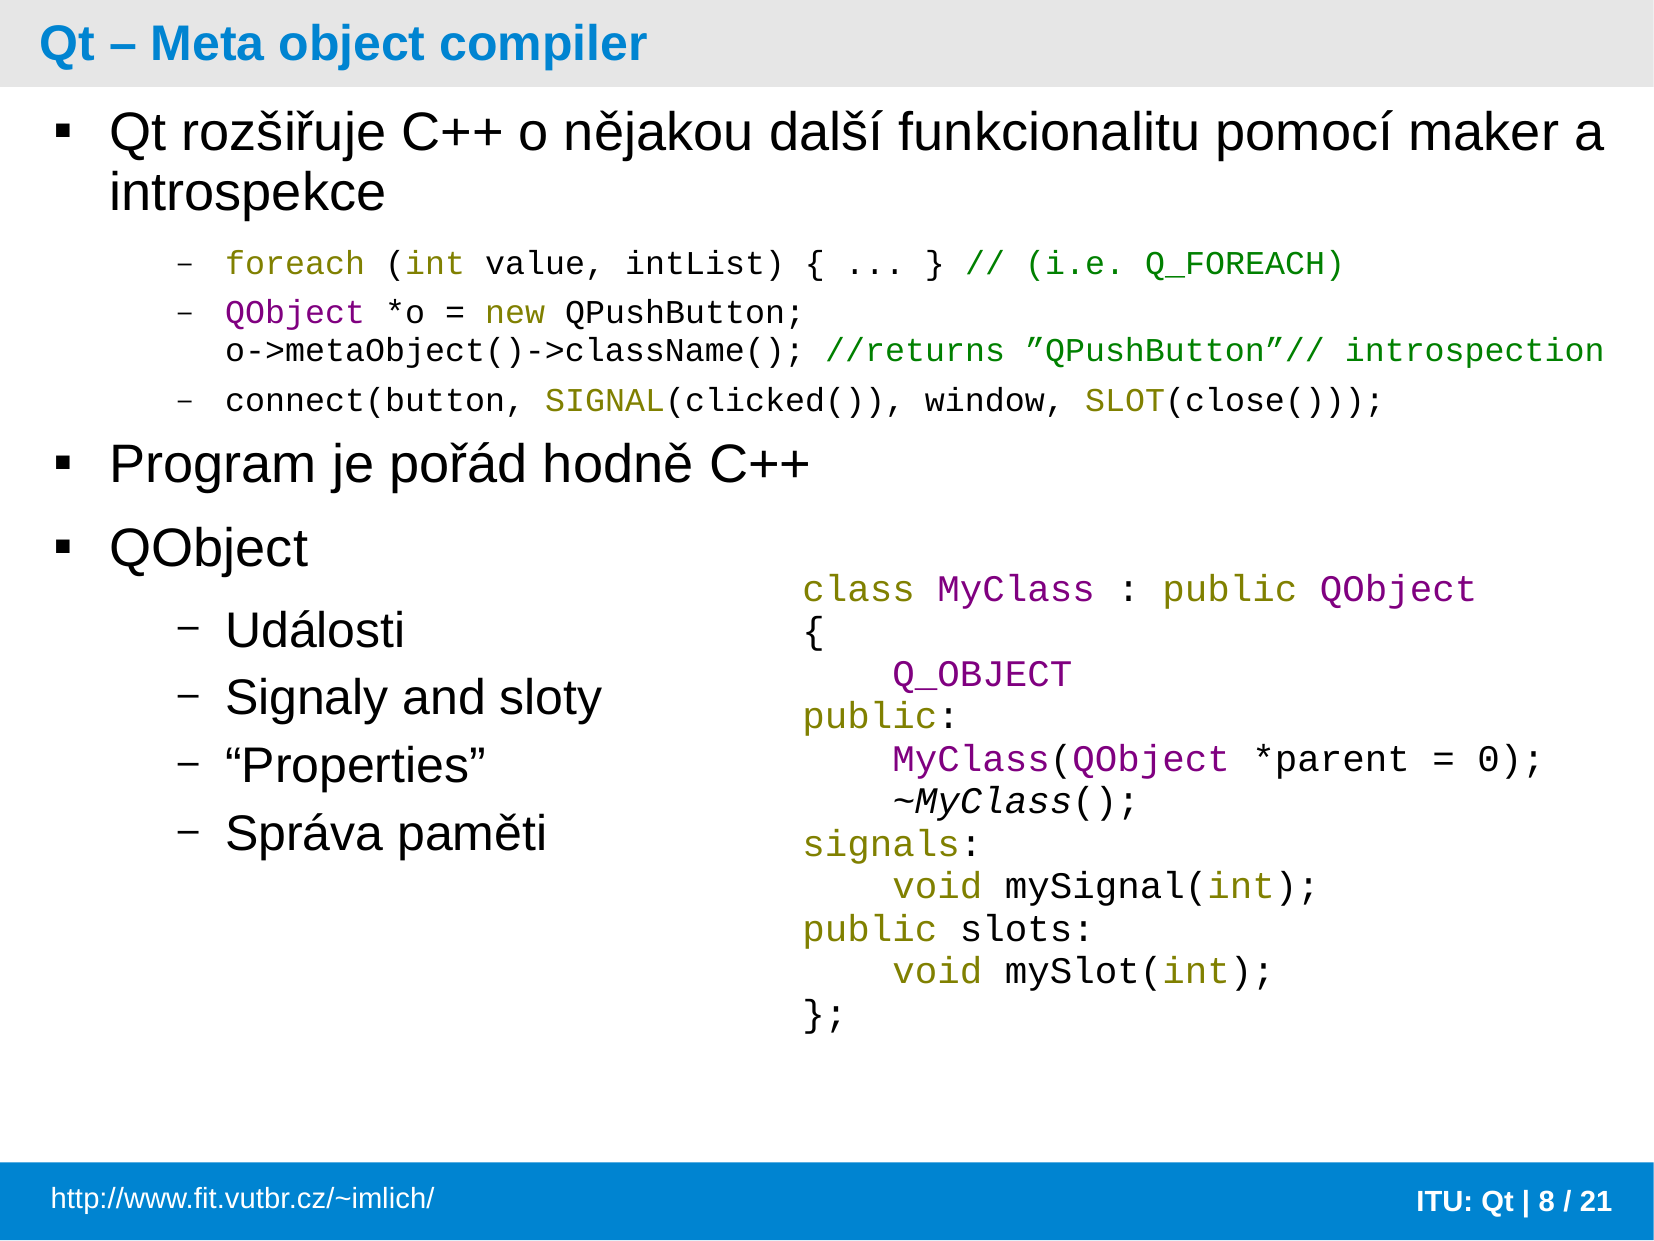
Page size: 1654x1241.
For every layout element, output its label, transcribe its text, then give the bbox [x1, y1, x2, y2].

list Qt rozšiřuje C++ o nějakou další funkcionalitu pomocí maker a introspekce foreach (int value, intList) { ... } // (i.e. Q_FOREACH) QObject *o = new QPushButton; o->metaObject()->className(); //returns ”QPushButton”// introspection connect(button, SIGNAL(clicked()), window, SLOT(close())); Program je pořád hodně C++ QObject Události Signaly and sloty “Properties” Správa paměti [38, 101, 1616, 1126]
text_box class MyClass : public QObject { Q_OBJECT public: MyClass(QObject *parent = 0); ~MyClass(); signals: void mySignal(int); public slots: void mySlot(int); }; [787, 562, 1613, 1088]
title Qt – Meta object compiler [39, 5, 1615, 81]
